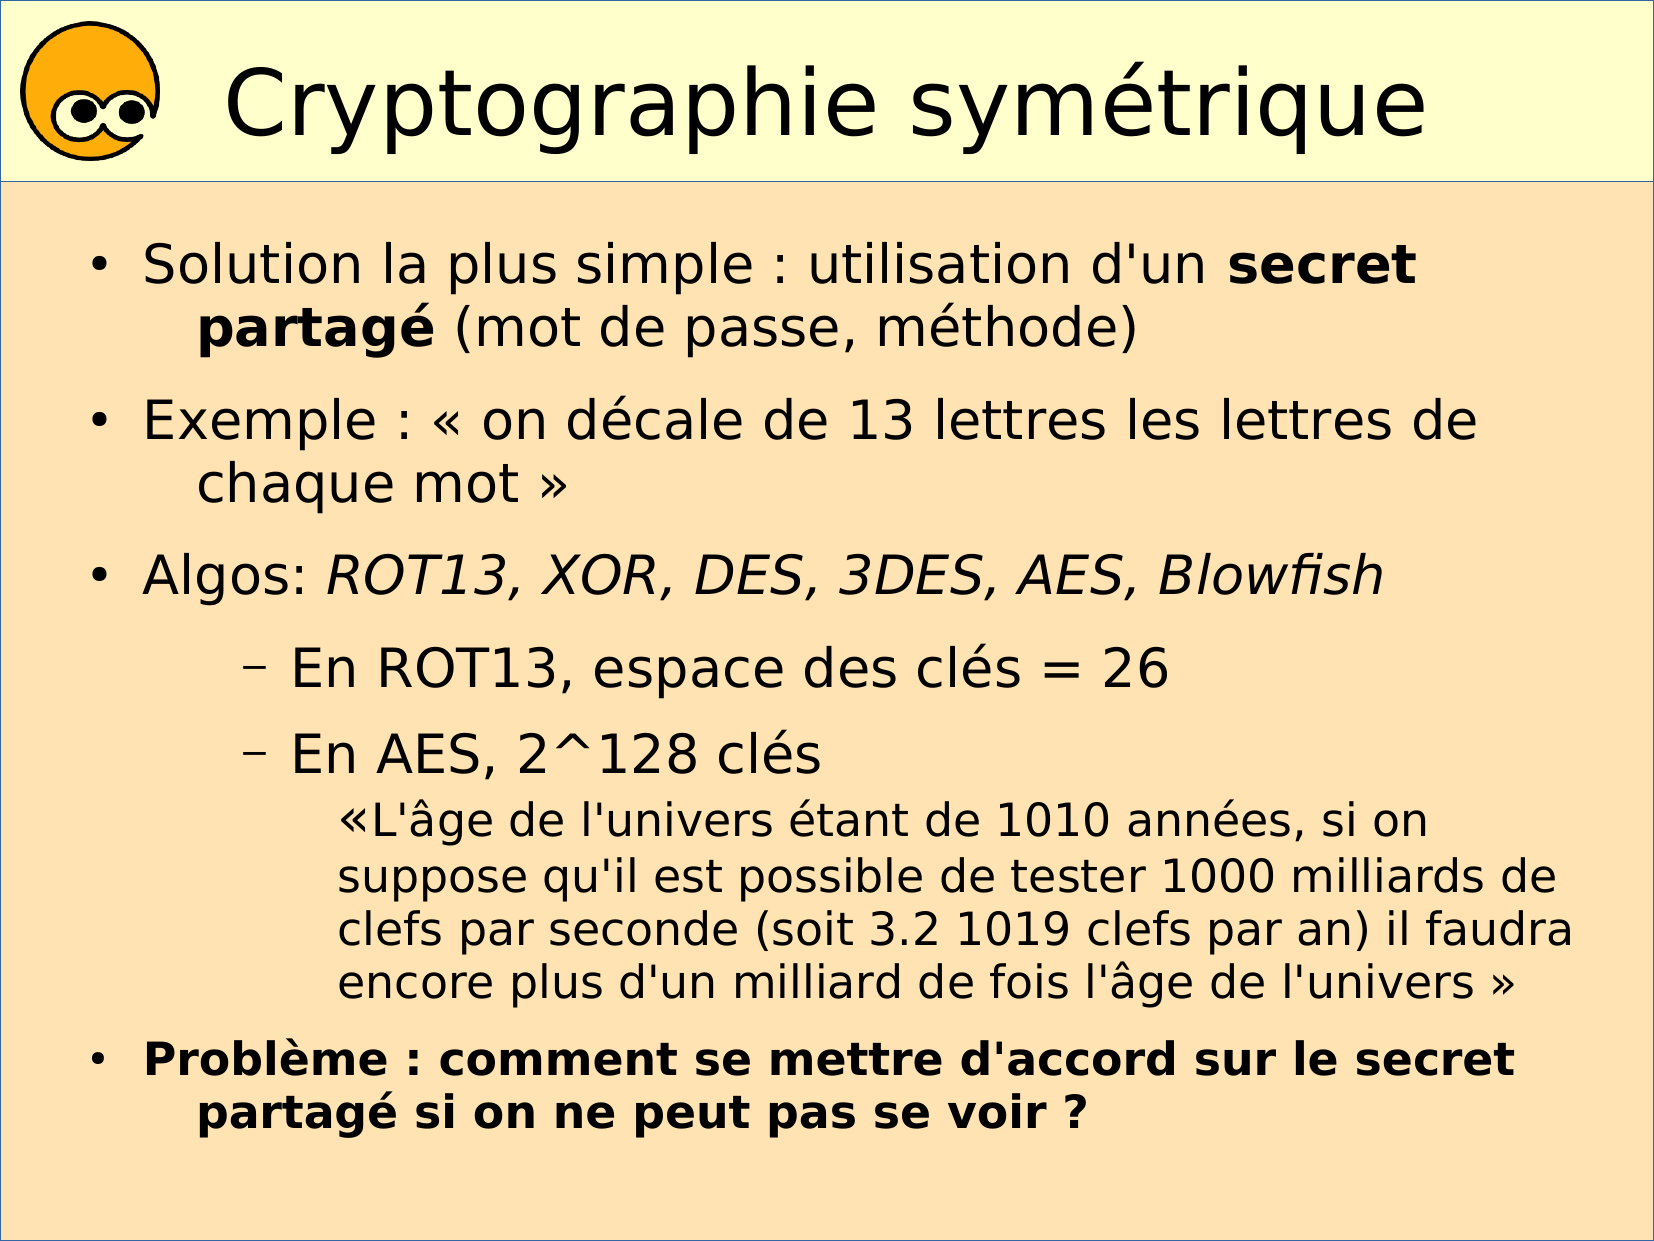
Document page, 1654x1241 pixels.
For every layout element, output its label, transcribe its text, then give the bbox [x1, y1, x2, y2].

title Cryptographie symétrique [82, 0, 1571, 208]
list Solution la plus simple : utilisation d'un secret partagé (mot de passe, méthode) Exemple : « on décale de 13 lettres les lettres de chaque mot » Algos: ROT13, XOR, DES, 3DES, AES, Blowfish En ROT13, espace des clés = 26 En AES, 2^128 clés «L'âge de l'univers étant de 1010 années, si on suppose qu'il est possible de tester 1000 milliards de clefs par seconde (soit 3.2 1019 clefs par an) il faudra encore plus d'un milliard de fois l'âge de l'univers » Problème : comment se mettre d'accord sur le secret partagé si on ne peut pas se voir ? [54, 233, 1602, 1179]
picture [20, 21, 82, 161]
